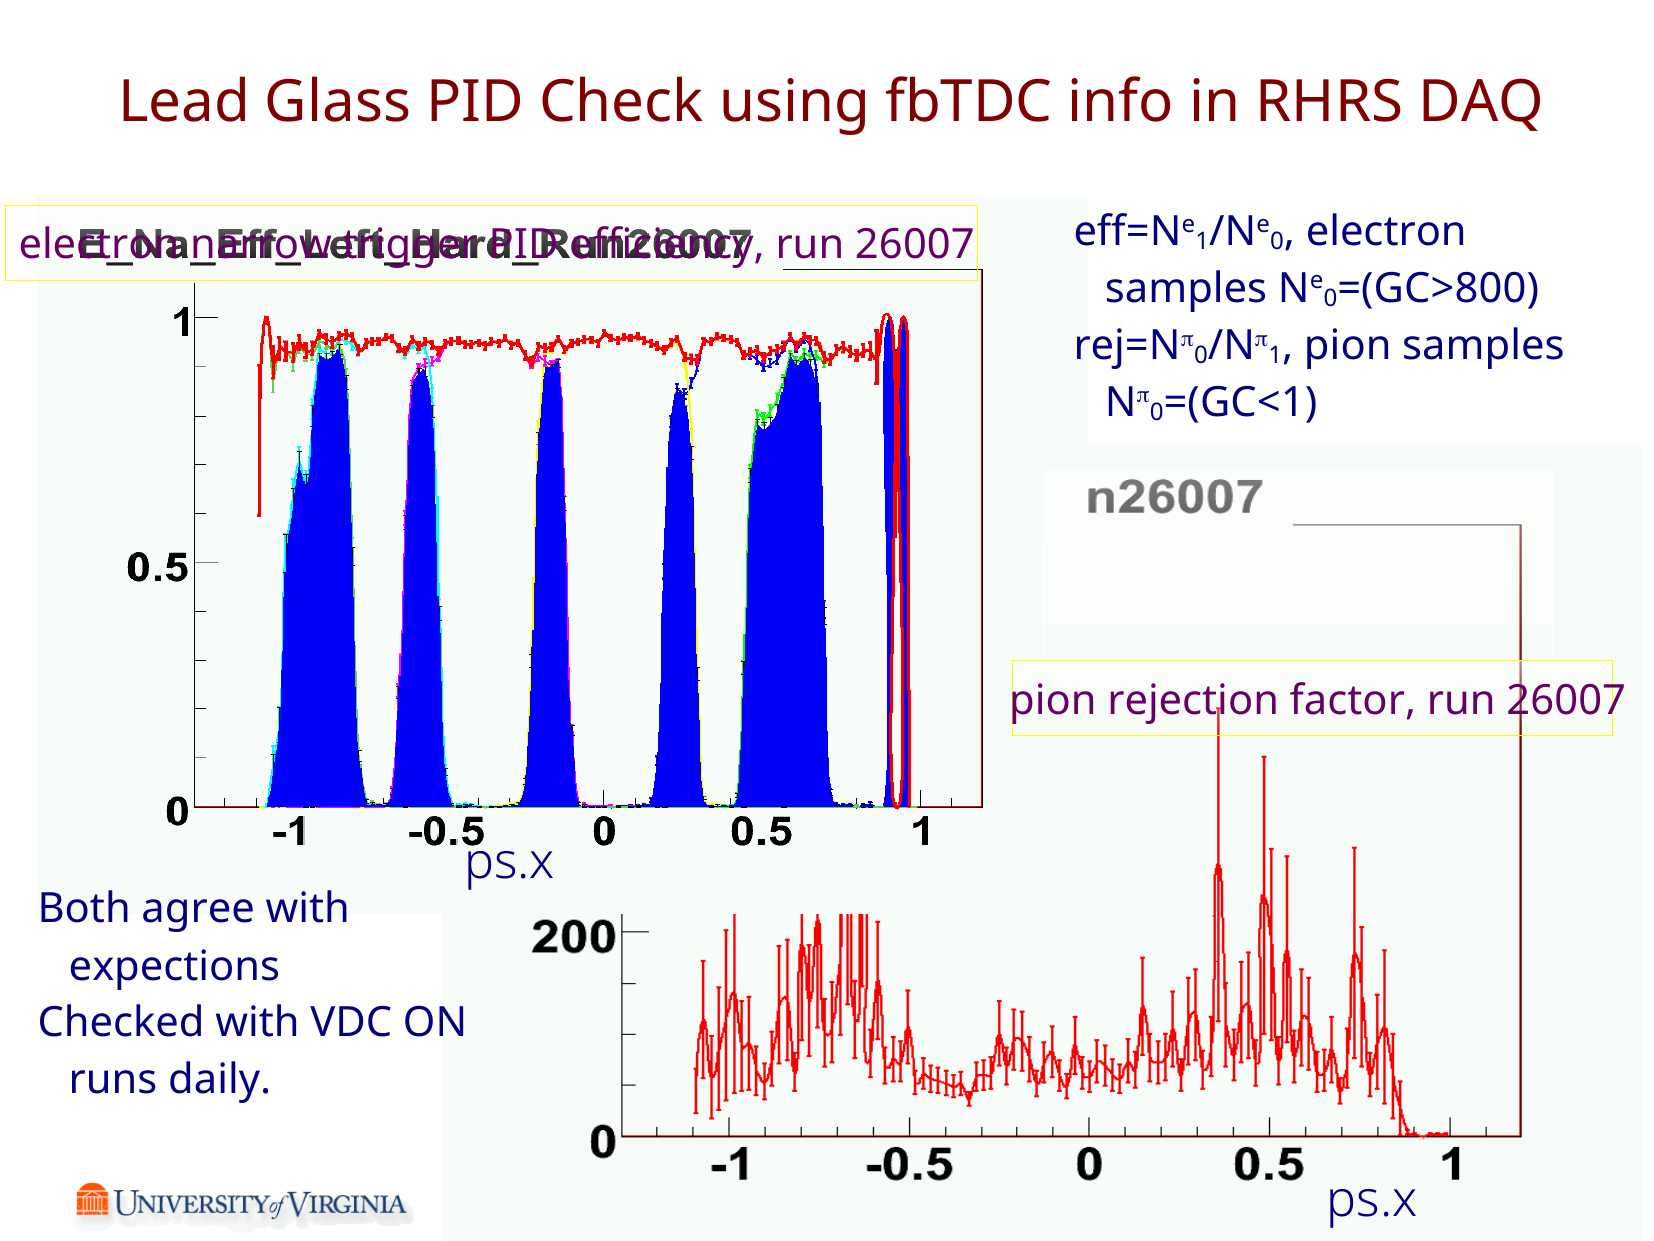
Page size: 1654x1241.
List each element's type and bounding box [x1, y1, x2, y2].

picture [37, 197, 1641, 1241]
picture [53, 1165, 427, 1241]
